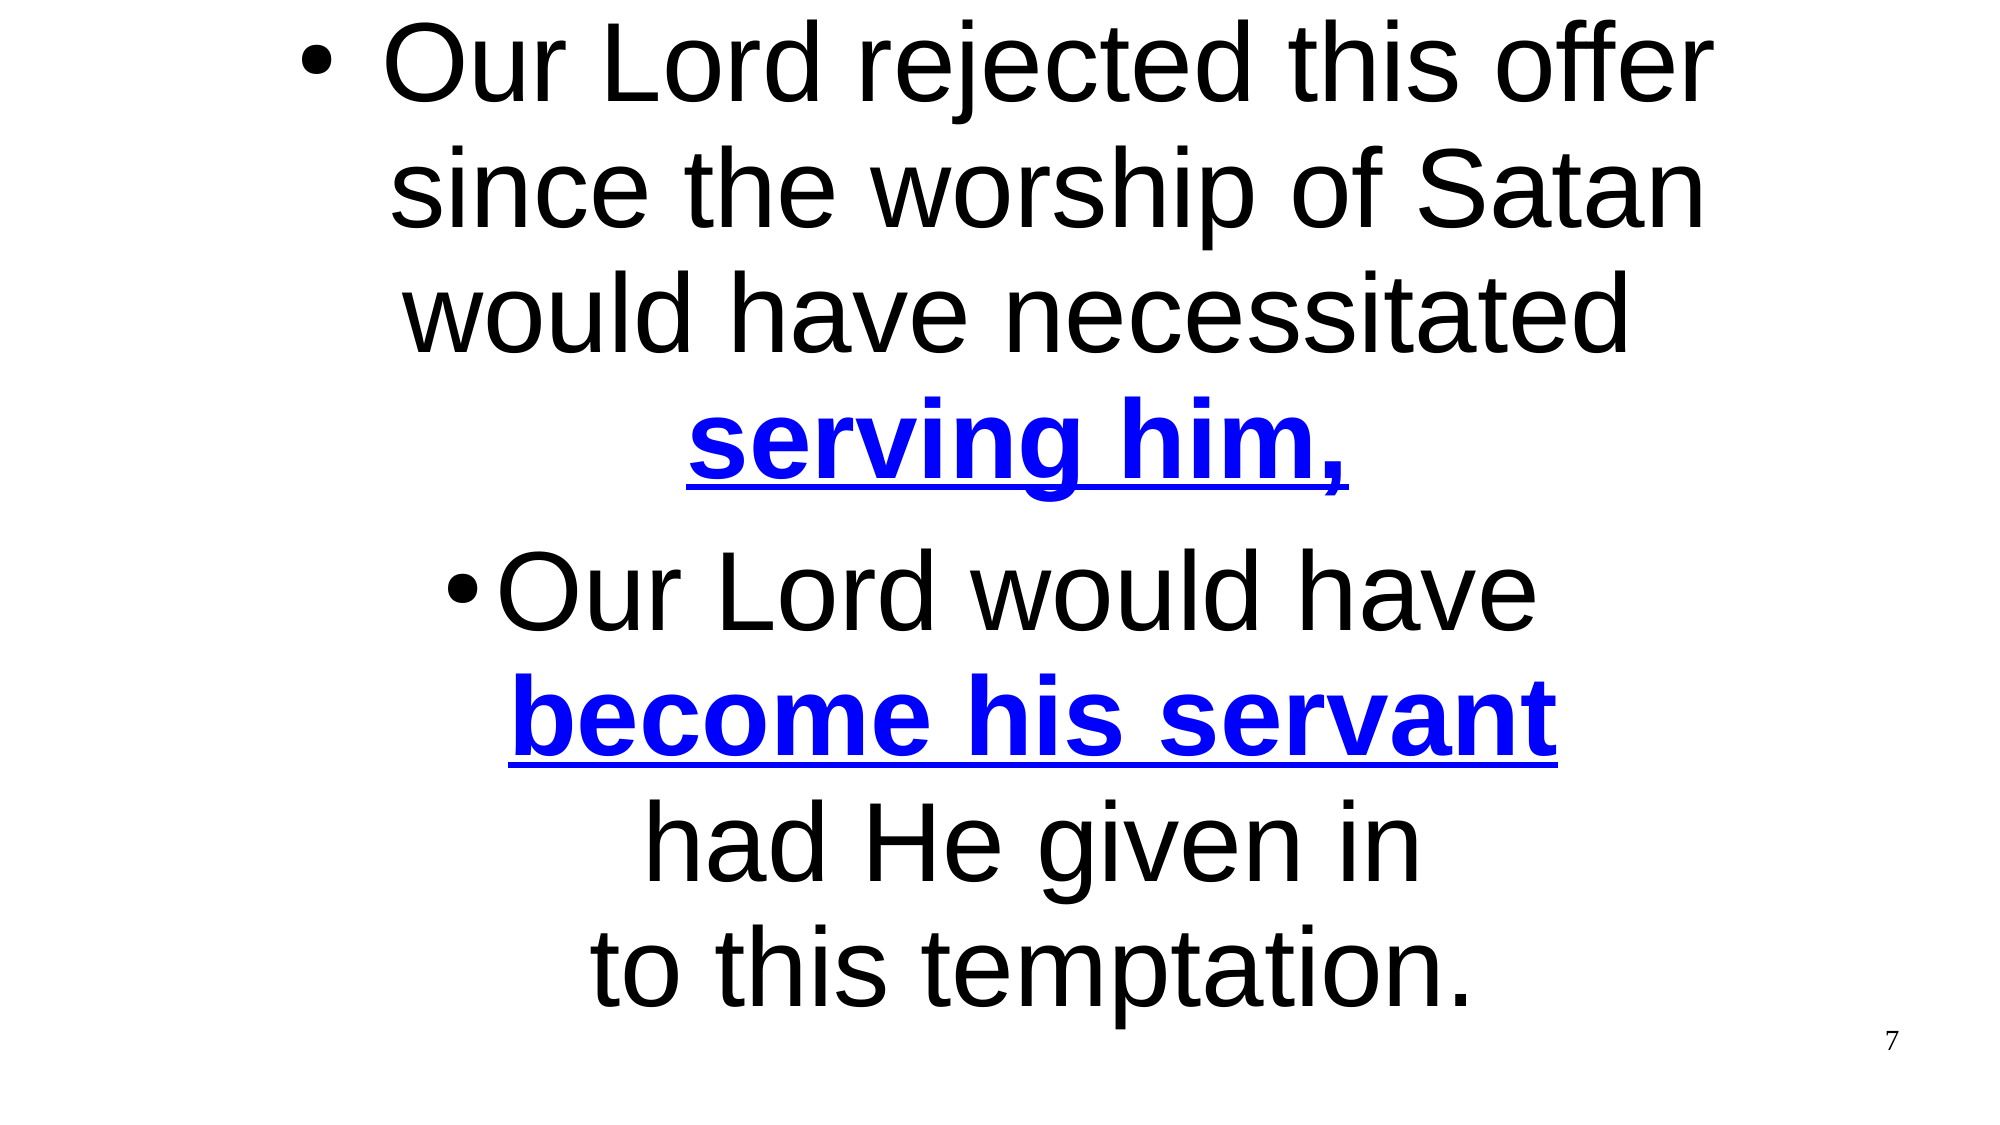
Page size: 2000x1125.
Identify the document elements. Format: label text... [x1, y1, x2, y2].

list Our Lord rejected this offer since the worship of Satan would have necessitated serving him, Our Lord would have become his servant had He given in to this temptation. [0, 0, 1996, 1123]
